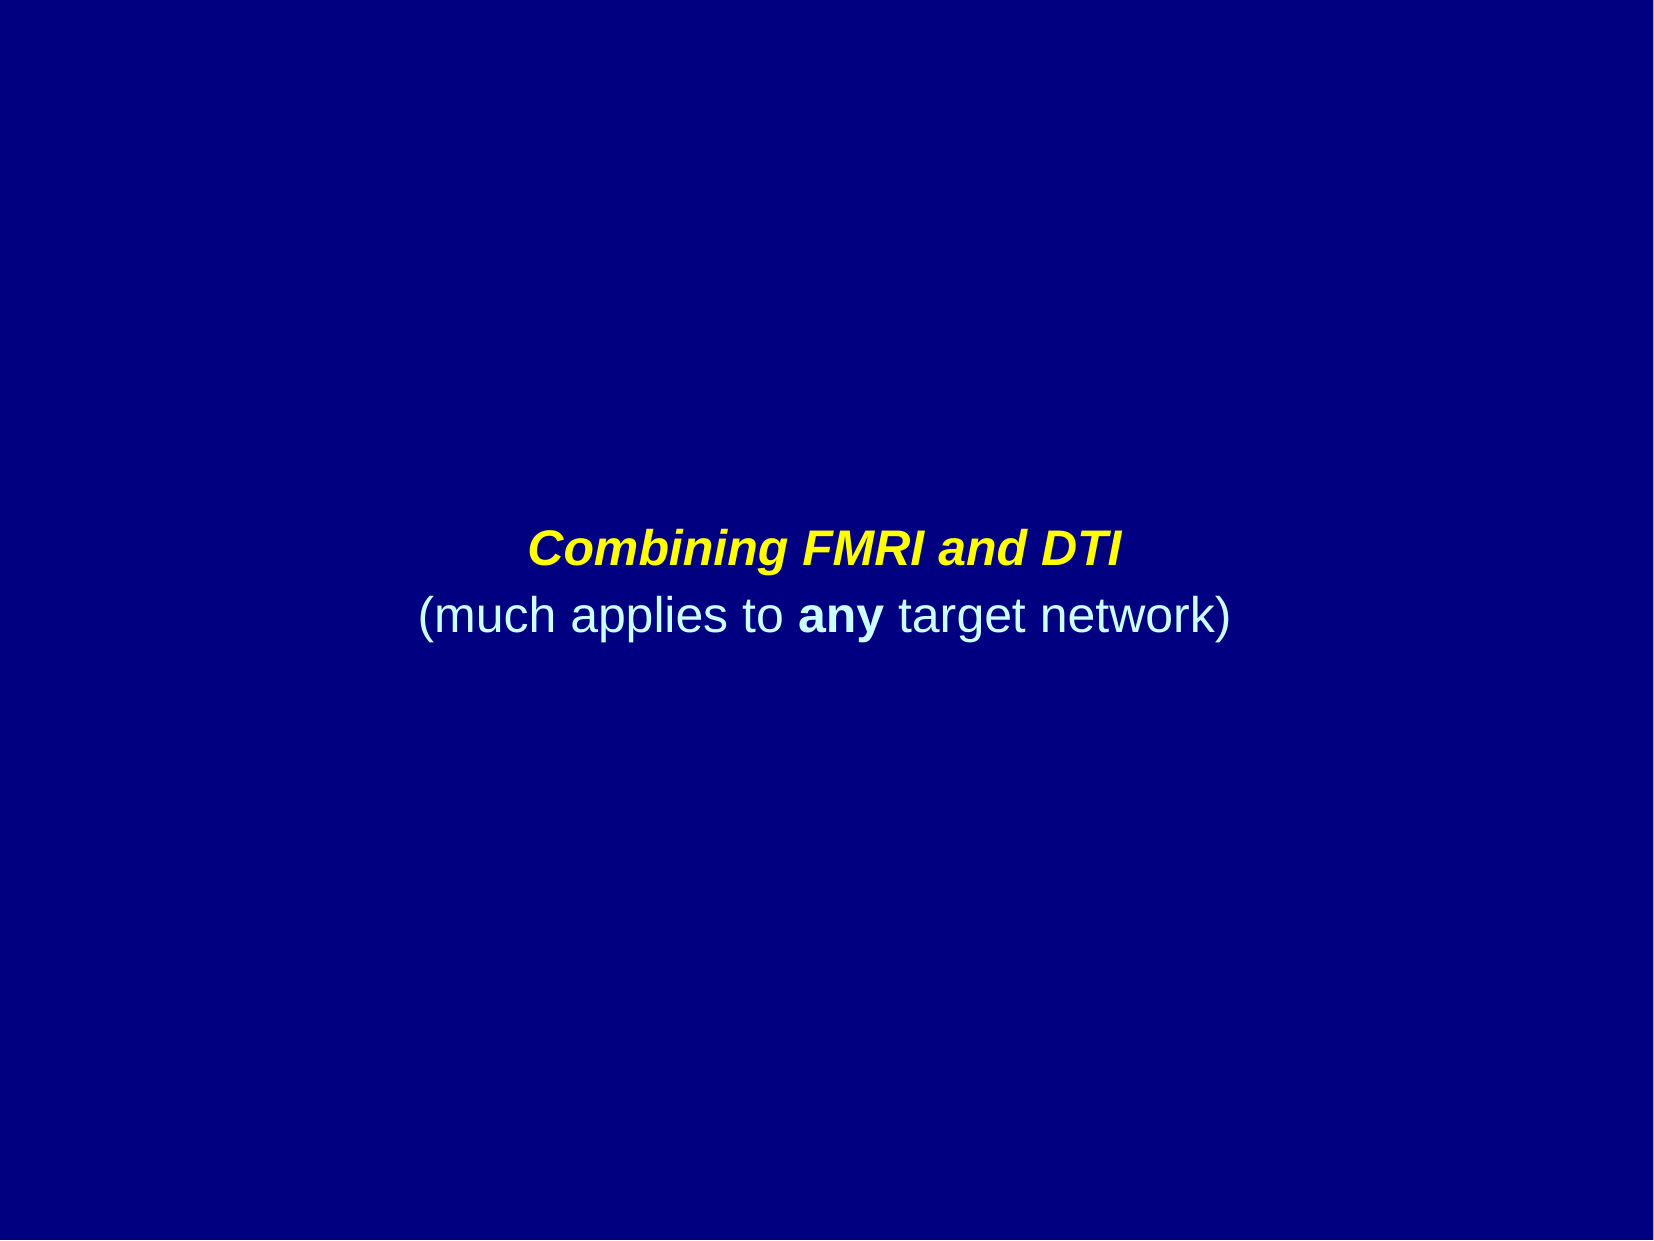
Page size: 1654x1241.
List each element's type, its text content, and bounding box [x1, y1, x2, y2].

text_box Combining FMRI and DTI (much applies to any target network) [402, 501, 1251, 671]
